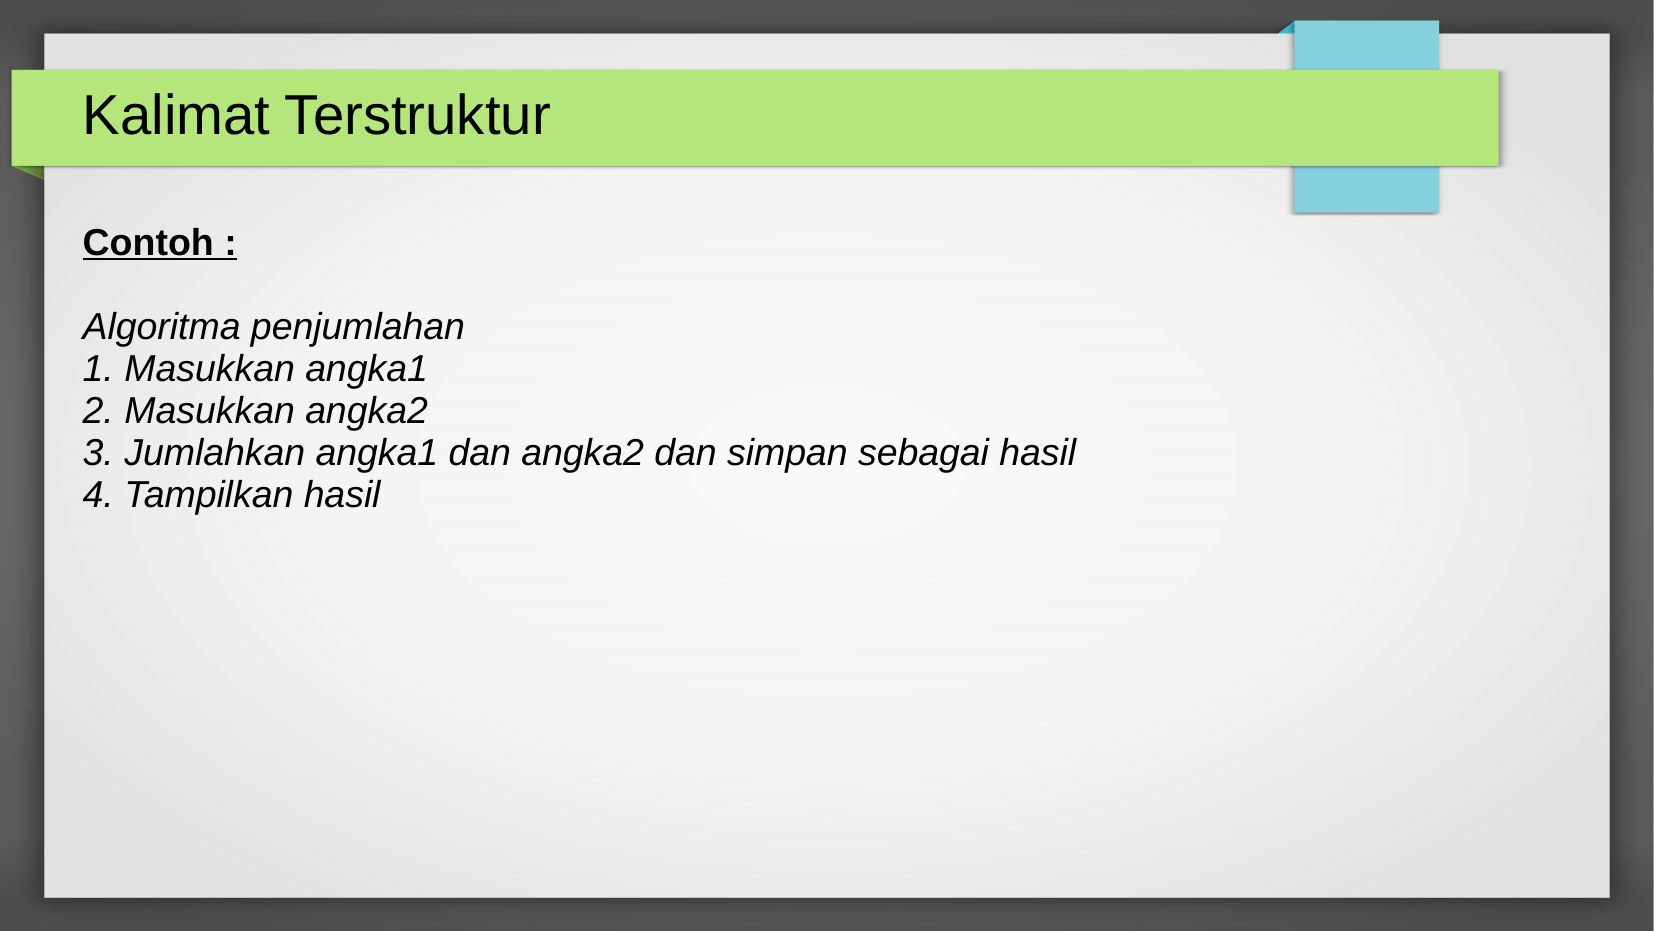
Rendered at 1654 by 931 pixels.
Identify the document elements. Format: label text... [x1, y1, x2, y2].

title Kalimat Terstruktur [82, 70, 1264, 160]
list Contoh : Algoritma penjumlahan 1. Masukkan angka1 2. Masukkan angka2 3. Jumlahkan angka1 dan angka2 dan simpan sebagai hasil 4. Tampilkan hasil [82, 221, 1571, 761]
picture [0, 0, 1654, 931]
